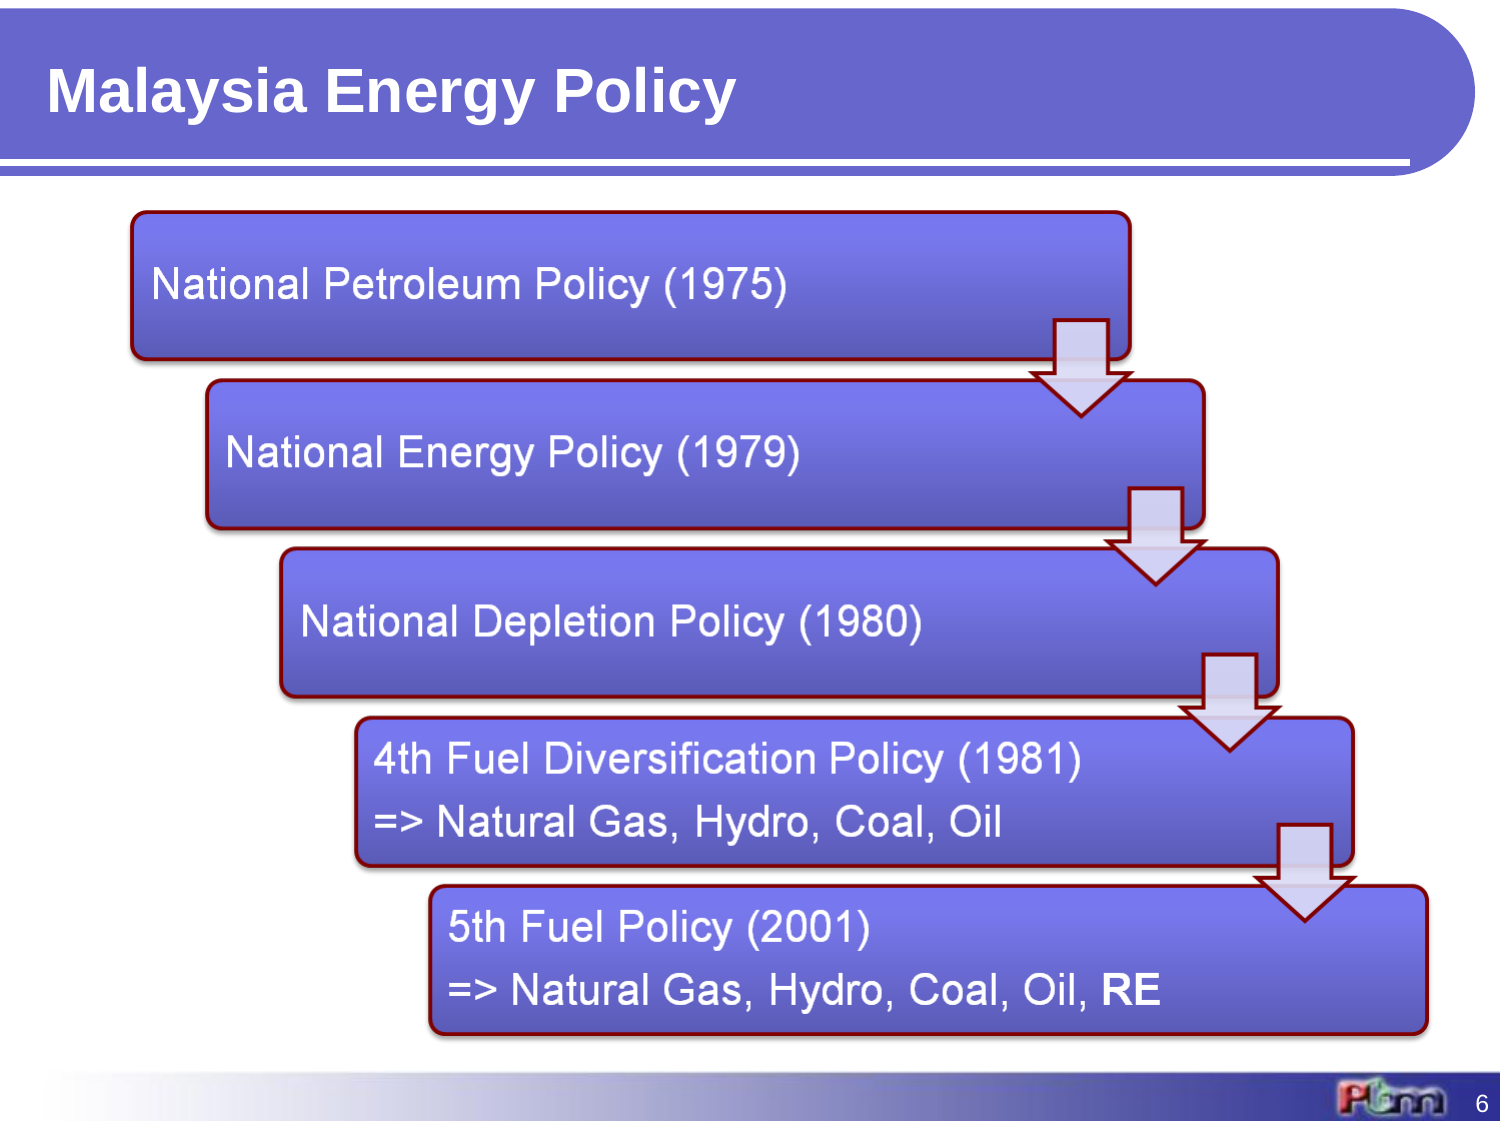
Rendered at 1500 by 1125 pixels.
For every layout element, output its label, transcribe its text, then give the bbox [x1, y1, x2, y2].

title Malaysia Energy Policy [31, 12, 1417, 163]
picture [117, 206, 1437, 1048]
text_box <編號> [1154, 1050, 1500, 1125]
picture [0, 1070, 1154, 1121]
